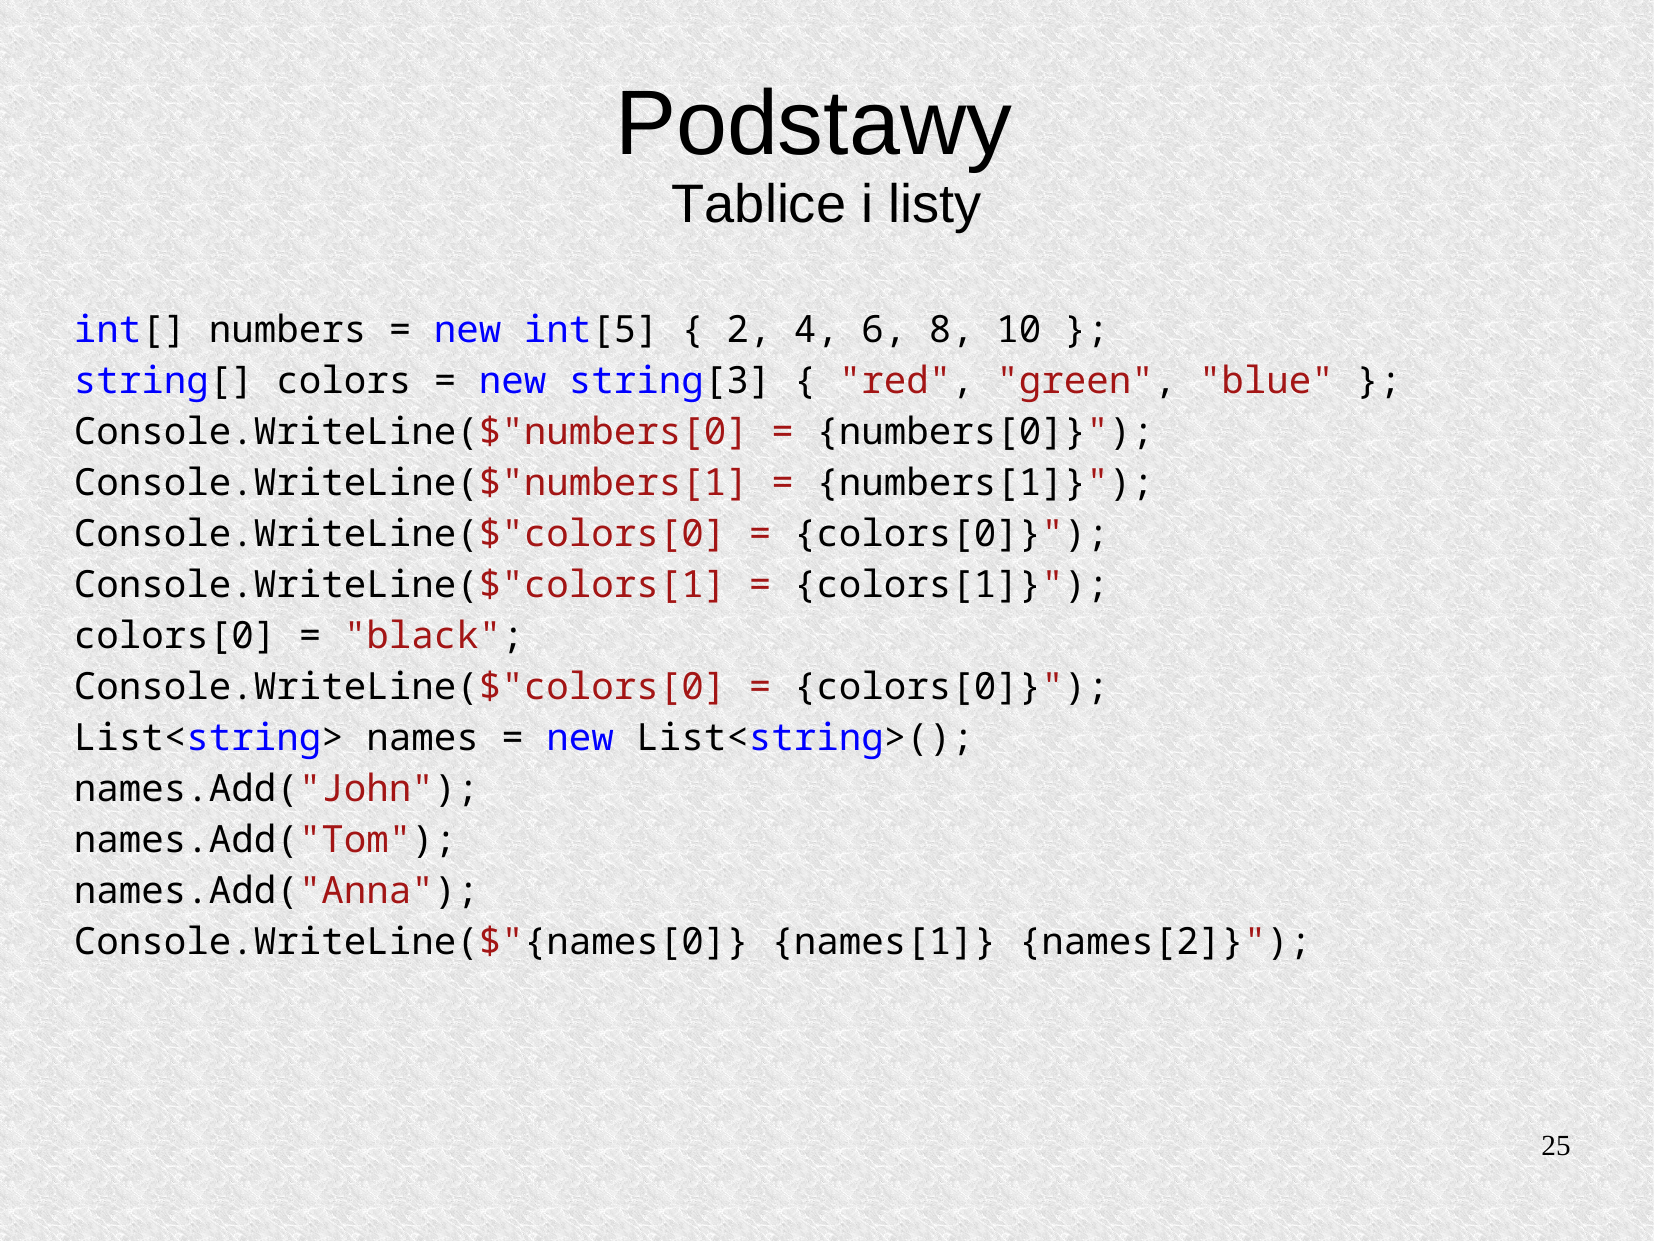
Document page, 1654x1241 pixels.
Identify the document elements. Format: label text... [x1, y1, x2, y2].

title Podstawy Tablice i listy [82, 49, 1571, 257]
picture [0, 0, 1654, 1241]
text_box int[] numbers = new int[5] { 2, 4, 6, 8, 10 }; string[] colors = new string[3] { "red", "green", "blue" }; Console.WriteLine($"numbers[0] = {numbers[0]}"); Console.WriteLine($"numbers[1] = {numbers[1]}"); Console.WriteLine($"colors[0] = {colors[0]}"); Console.WriteLine($"colors[1] = {colors[1]}"); colors[0] = "black"; Console.WriteLine($"colors[0] = {colors[0]}"); List<string> names = new List<string>(); names.Add("John"); names.Add("Tom"); names.Add("Anna"); Console.WriteLine($"{names[0]} {names[1]} {names[2]}"); [59, 295, 1565, 798]
